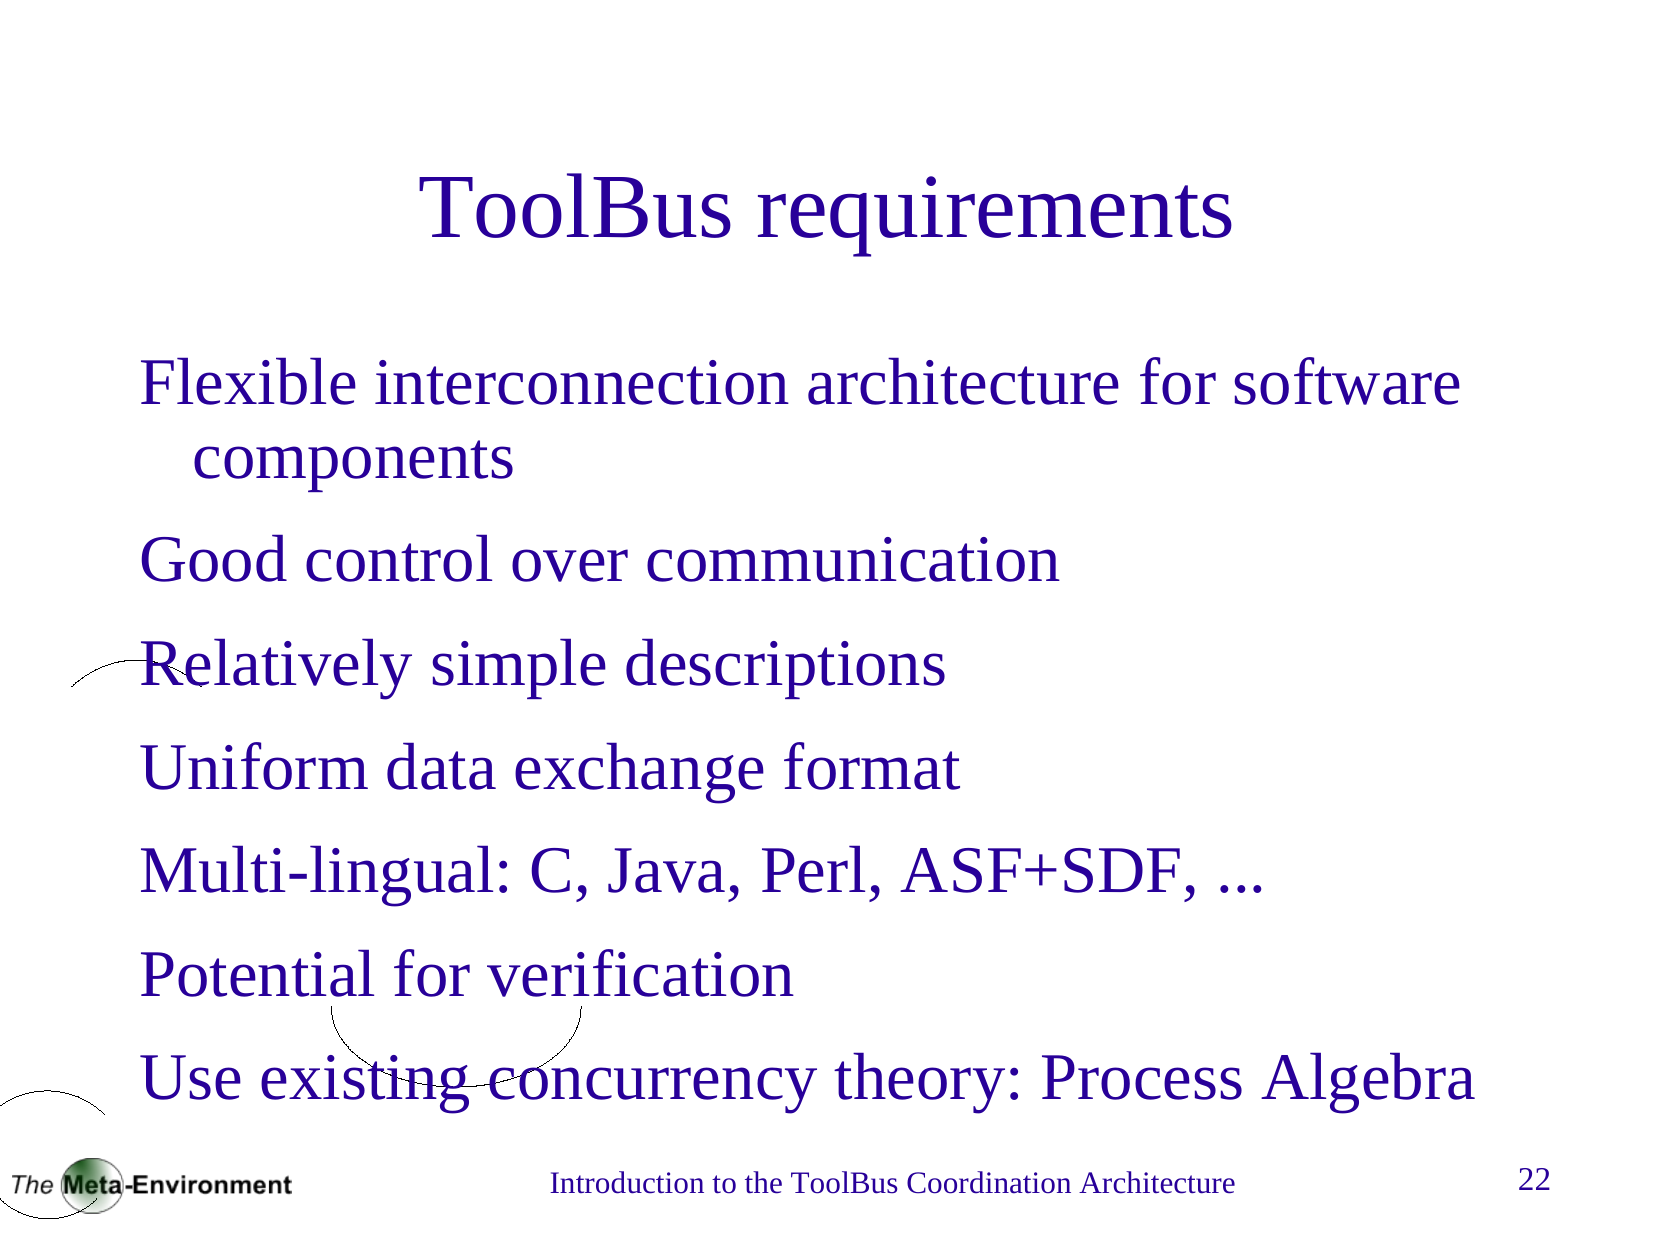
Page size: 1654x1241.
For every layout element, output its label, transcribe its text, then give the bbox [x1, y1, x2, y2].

list Flexible interconnection architecture for software components Good control over communication Relatively simple descriptions Uniform data exchange format Multi-lingual: C, Java, Perl, ASF+SDF, ... Potential for verification Use existing concurrency theory: Process Algebra [121, 344, 1534, 1166]
title ToolBus requirements [121, 102, 1534, 311]
picture [12, 1158, 292, 1214]
